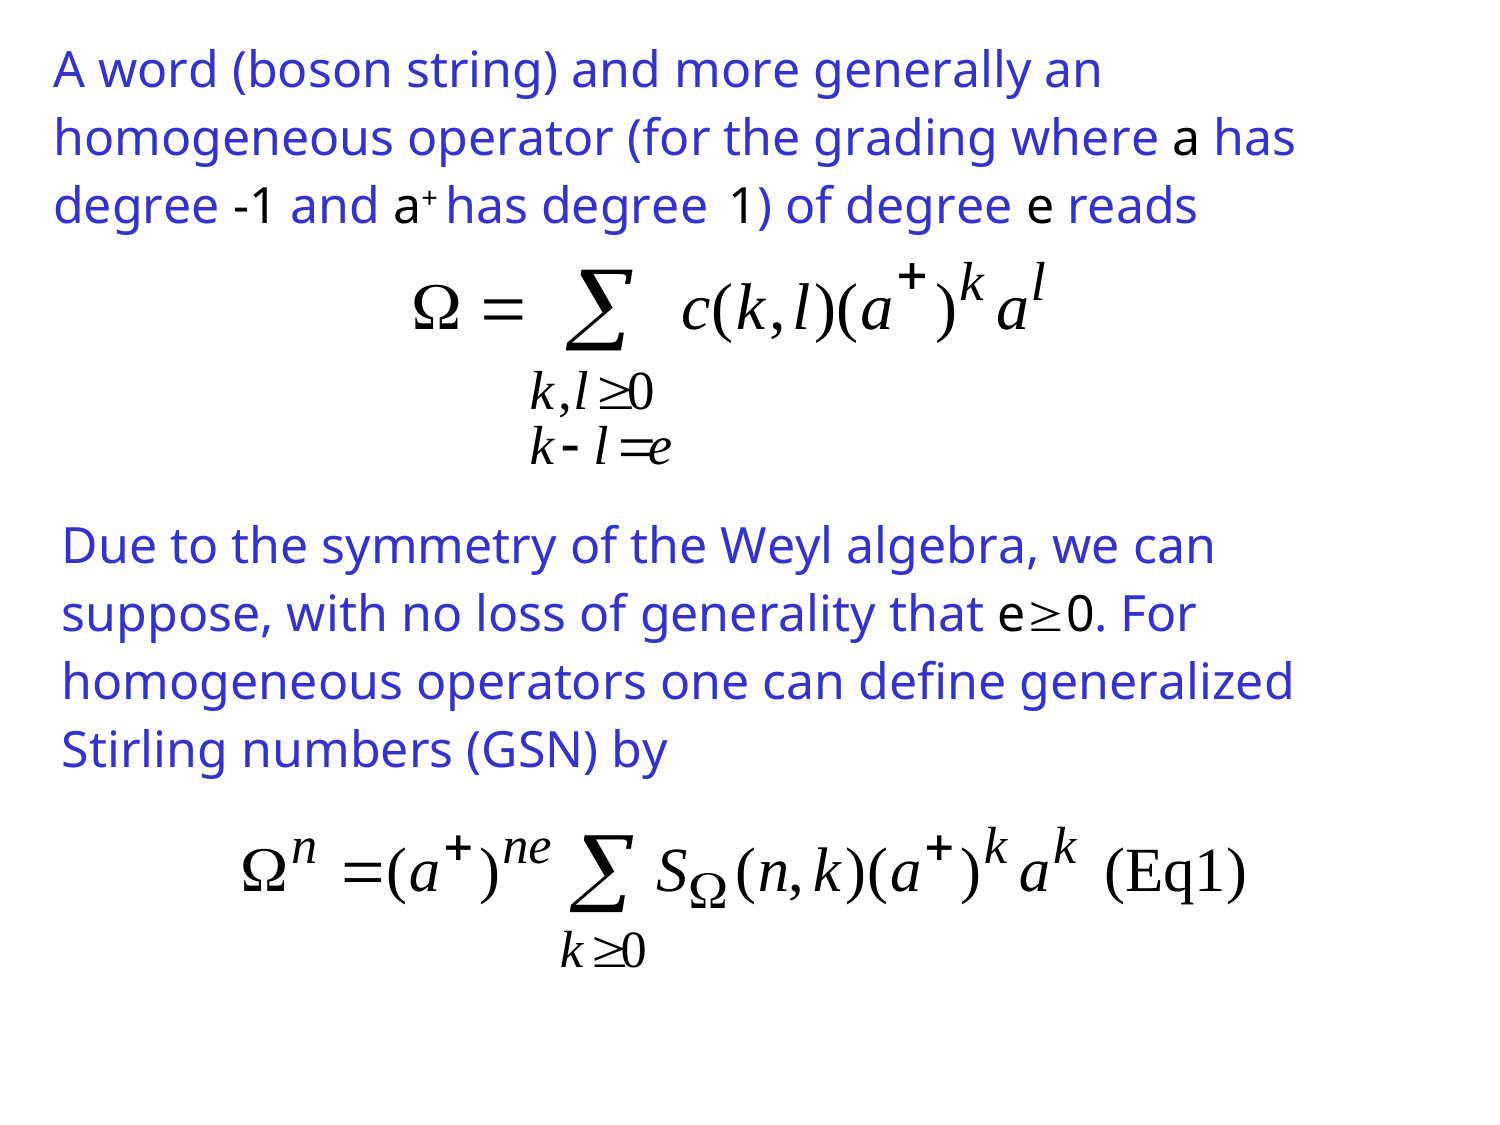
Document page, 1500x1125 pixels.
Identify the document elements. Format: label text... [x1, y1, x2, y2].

chart [232, 807, 1258, 981]
text_box A word (boson string) and more generally an homogeneous operator (for the grading where a has degree -1 and a+ has degree 1) of degree e reads [38, 26, 1325, 247]
chart [402, 247, 1064, 490]
text_box Due to the symmetry of the Weyl algebra, we can suppose, with no loss of generality that e0. For homogeneous operators one can define generalized Stirling numbers (GSN) by [46, 502, 1413, 760]
